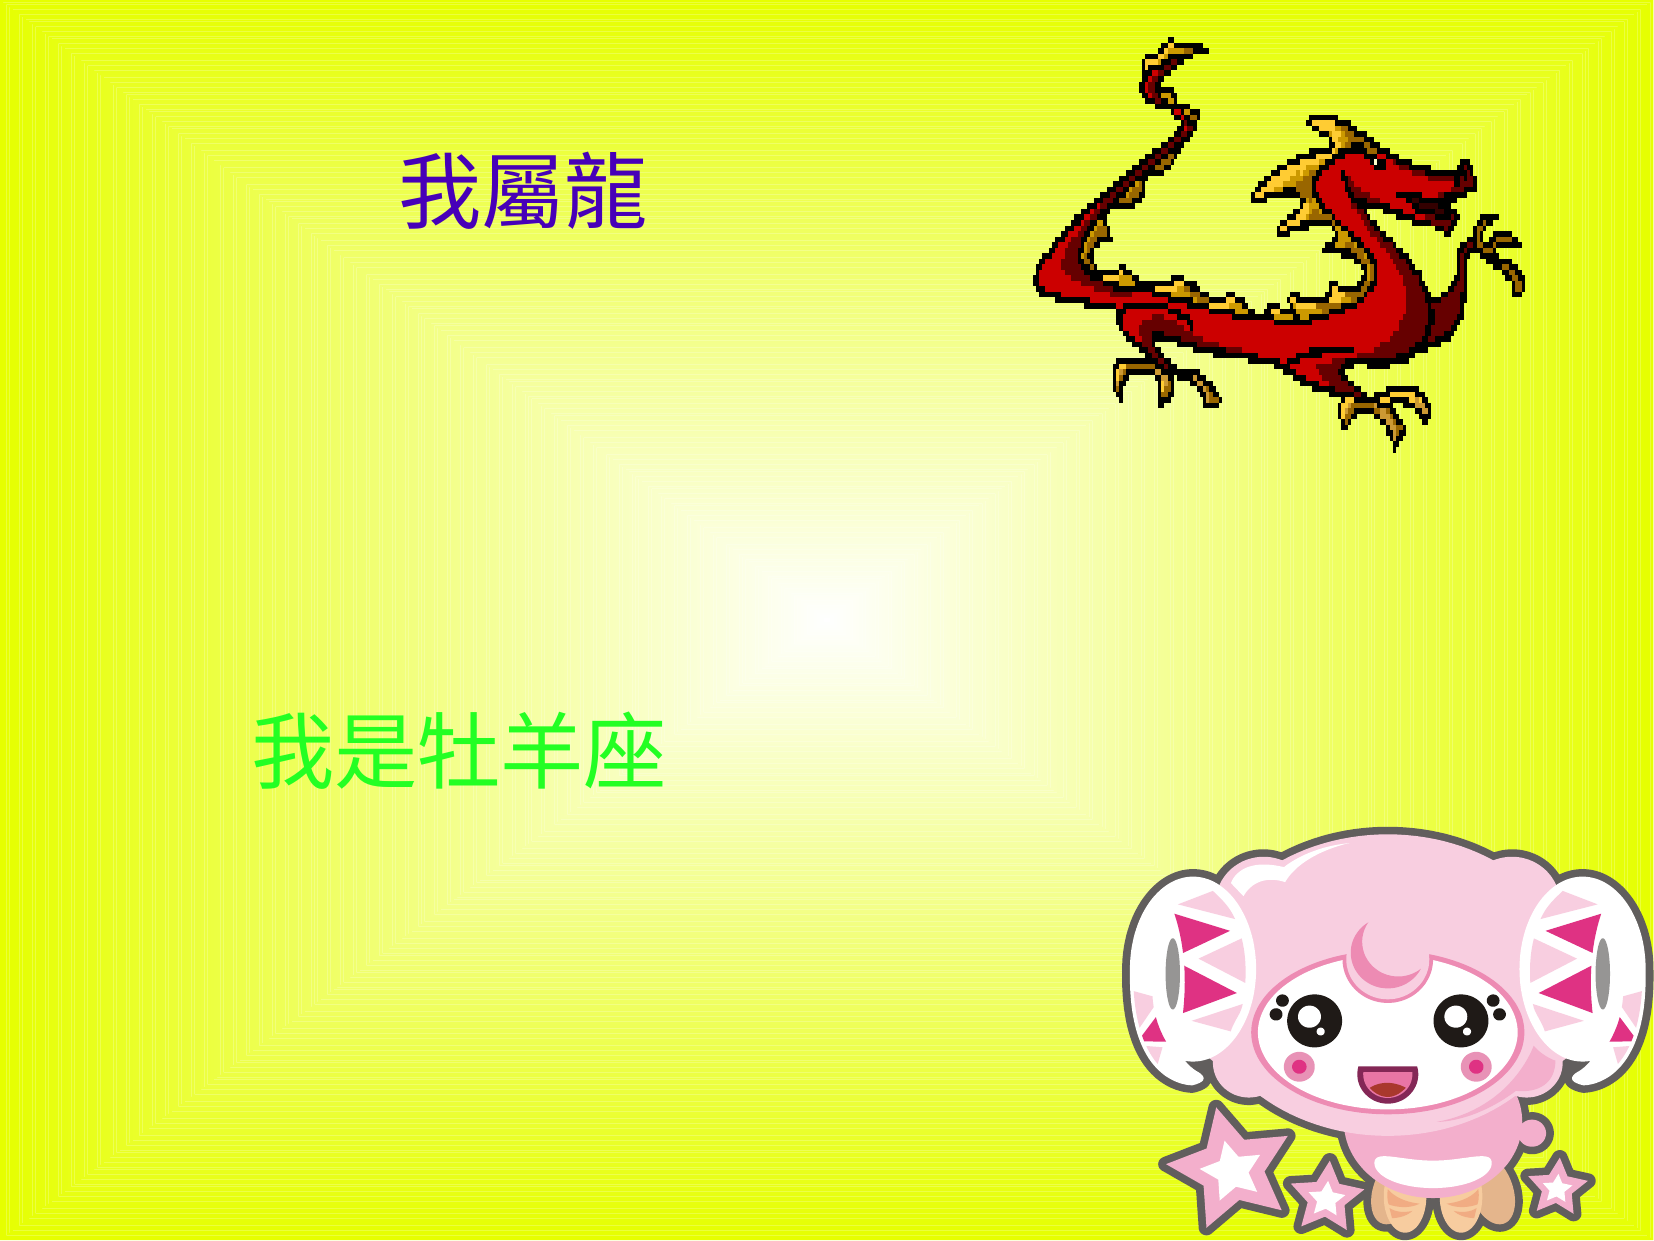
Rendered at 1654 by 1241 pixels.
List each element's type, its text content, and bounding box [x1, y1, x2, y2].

text_box 我是牡羊座 [236, 679, 886, 794]
text_box 我屬龍 [383, 118, 680, 233]
picture [1122, 826, 1654, 1241]
picture [1033, 0, 1654, 453]
